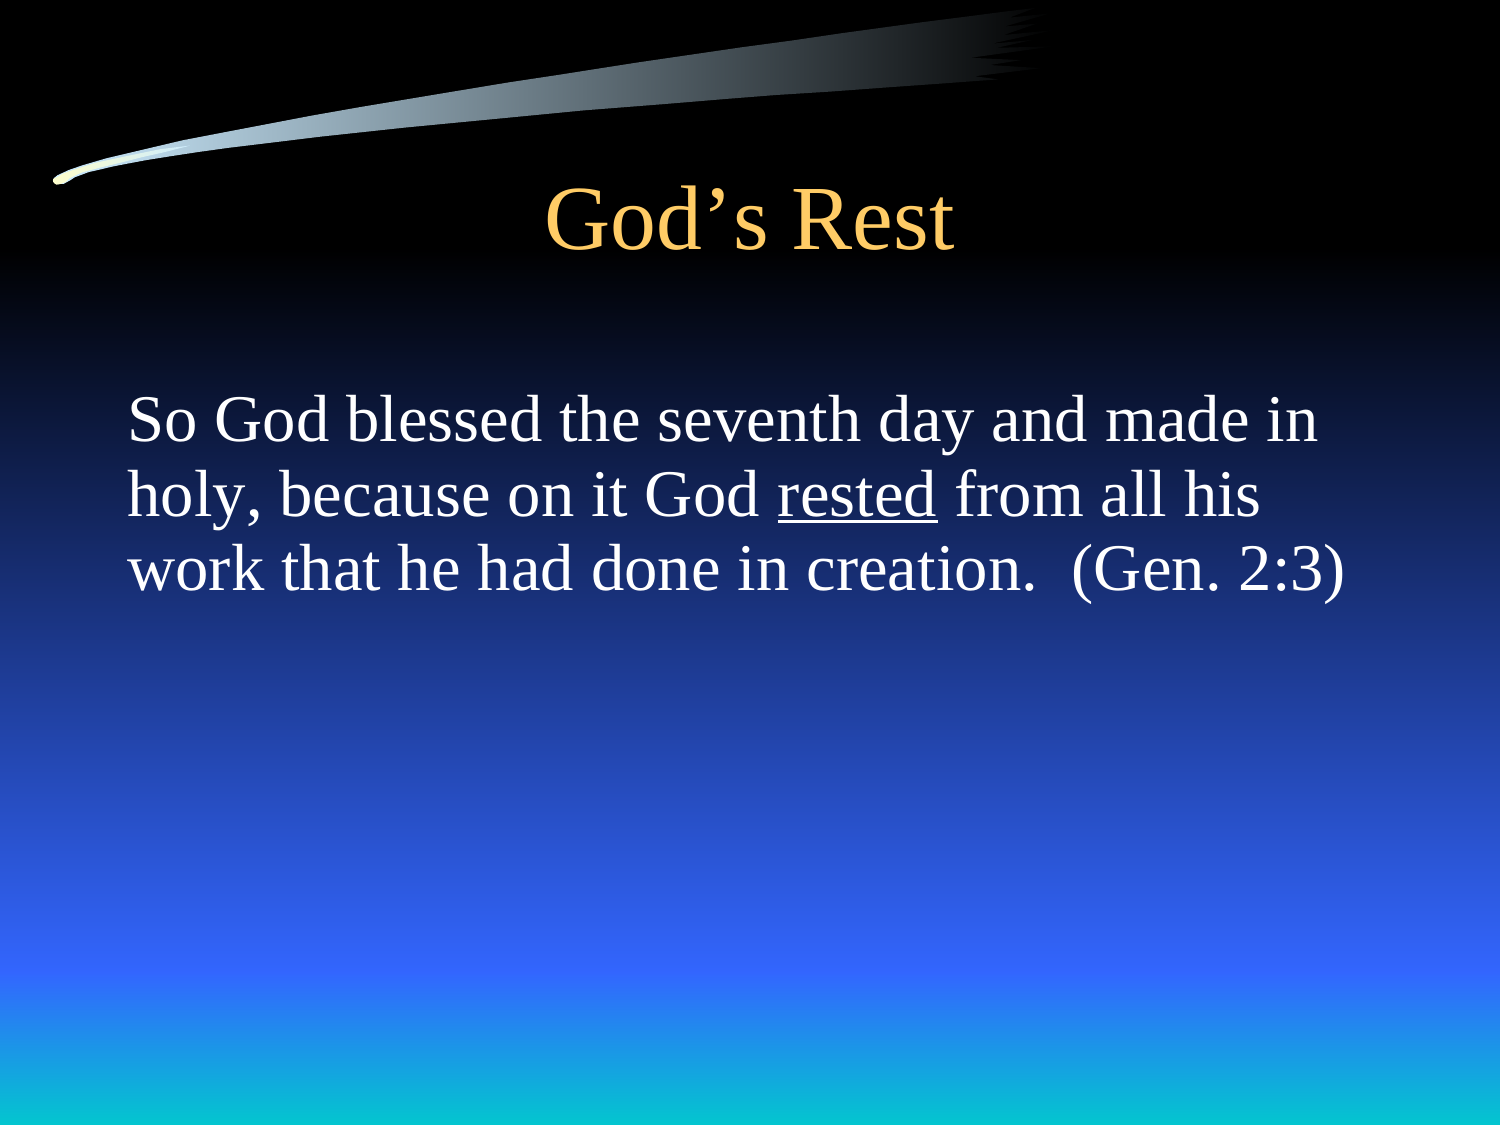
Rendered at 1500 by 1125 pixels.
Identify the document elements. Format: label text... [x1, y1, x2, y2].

text_box So God blessed the seventh day and made in holy, because on it God rested from all his work that he had done in creation. (Gen. 2:3) [112, 375, 1426, 612]
title God’s Rest [112, 124, 1388, 313]
